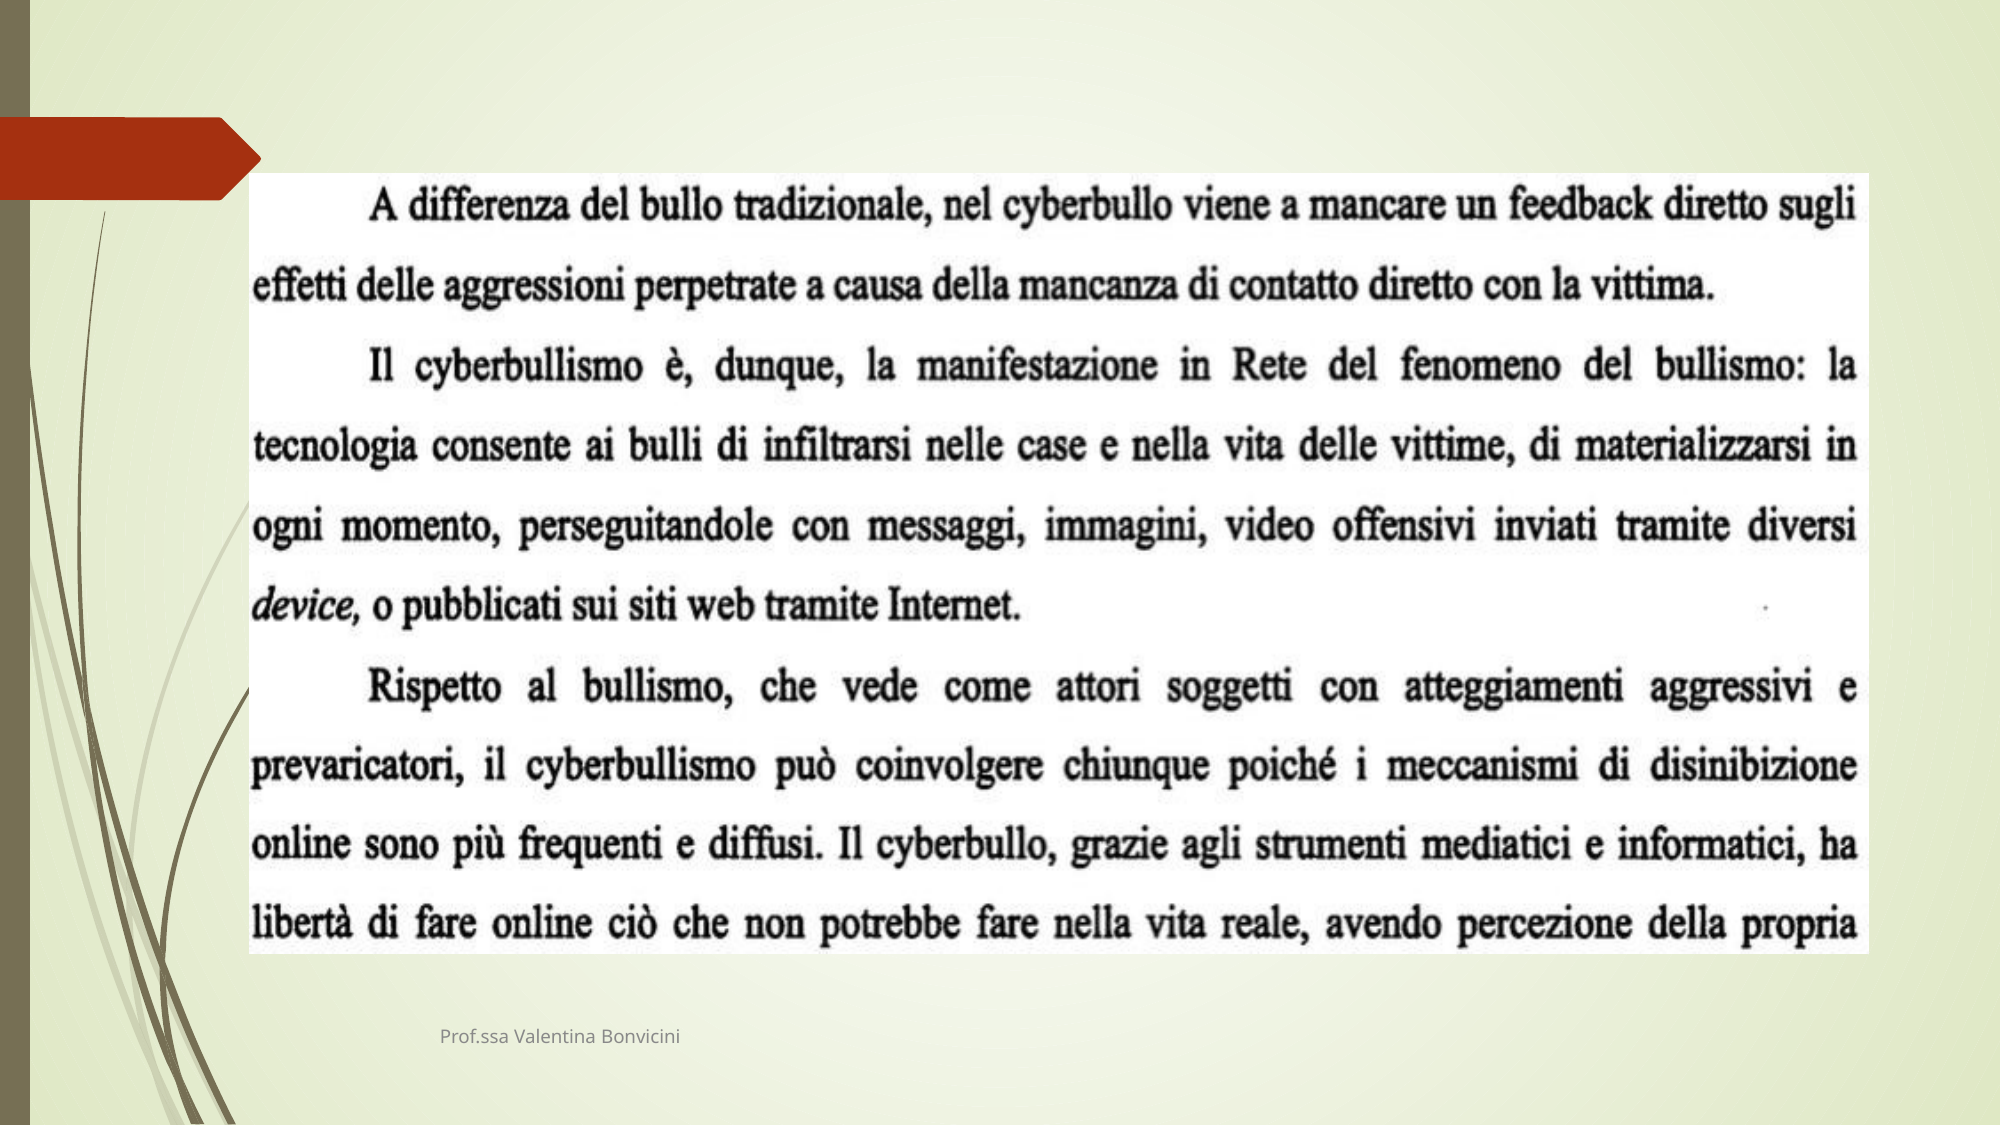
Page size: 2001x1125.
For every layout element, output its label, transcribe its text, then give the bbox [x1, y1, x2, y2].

text_box Prof.ssa Valentina Bonvicini [424, 1006, 1675, 1067]
picture [249, 173, 1869, 954]
